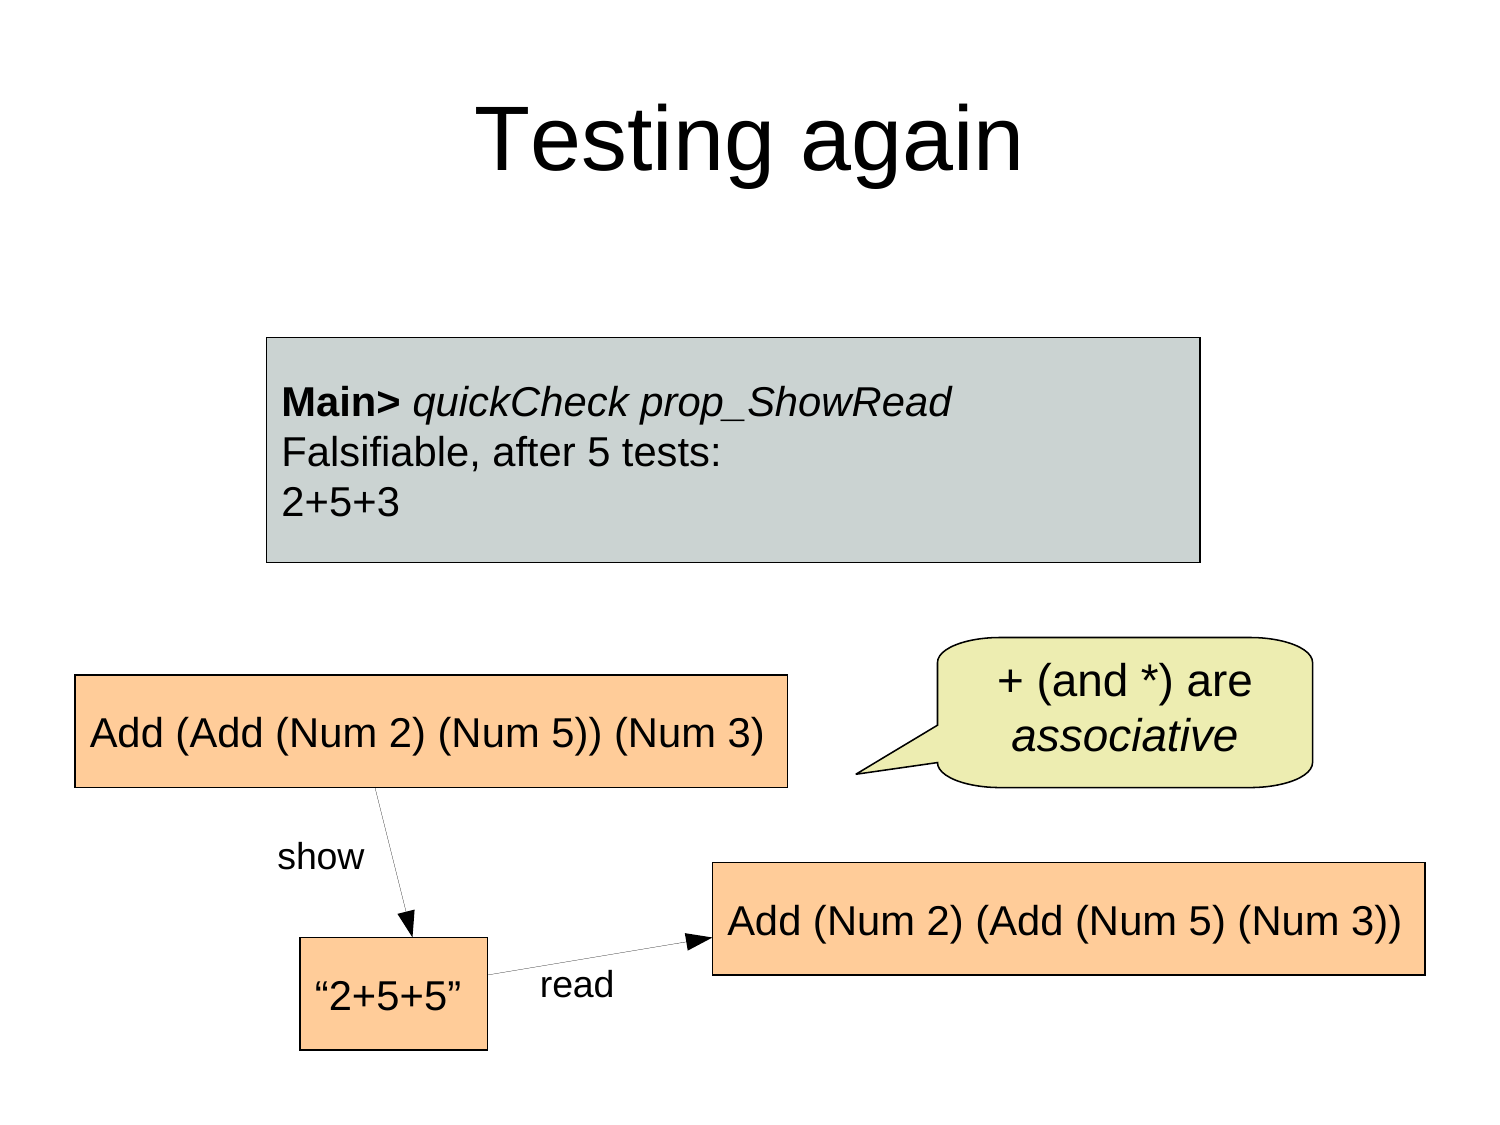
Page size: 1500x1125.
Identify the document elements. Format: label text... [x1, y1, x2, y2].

text_box show [262, 825, 413, 885]
text_box Add (Num 2) (Add (Num 5) (Num 3)) [712, 862, 1425, 975]
text_box “2+5+5” [299, 937, 488, 1050]
text_box + (and *) are associative [855, 637, 1313, 788]
text_box read [525, 952, 676, 1013]
title Testing again [75, 45, 1426, 233]
text_box Add (Add (Num 2) (Num 5)) (Num 3) [74, 674, 788, 788]
text_box Main> quickCheck prop_ShowRead Falsifiable, after 5 tests: 2+5+3 [266, 337, 1201, 563]
